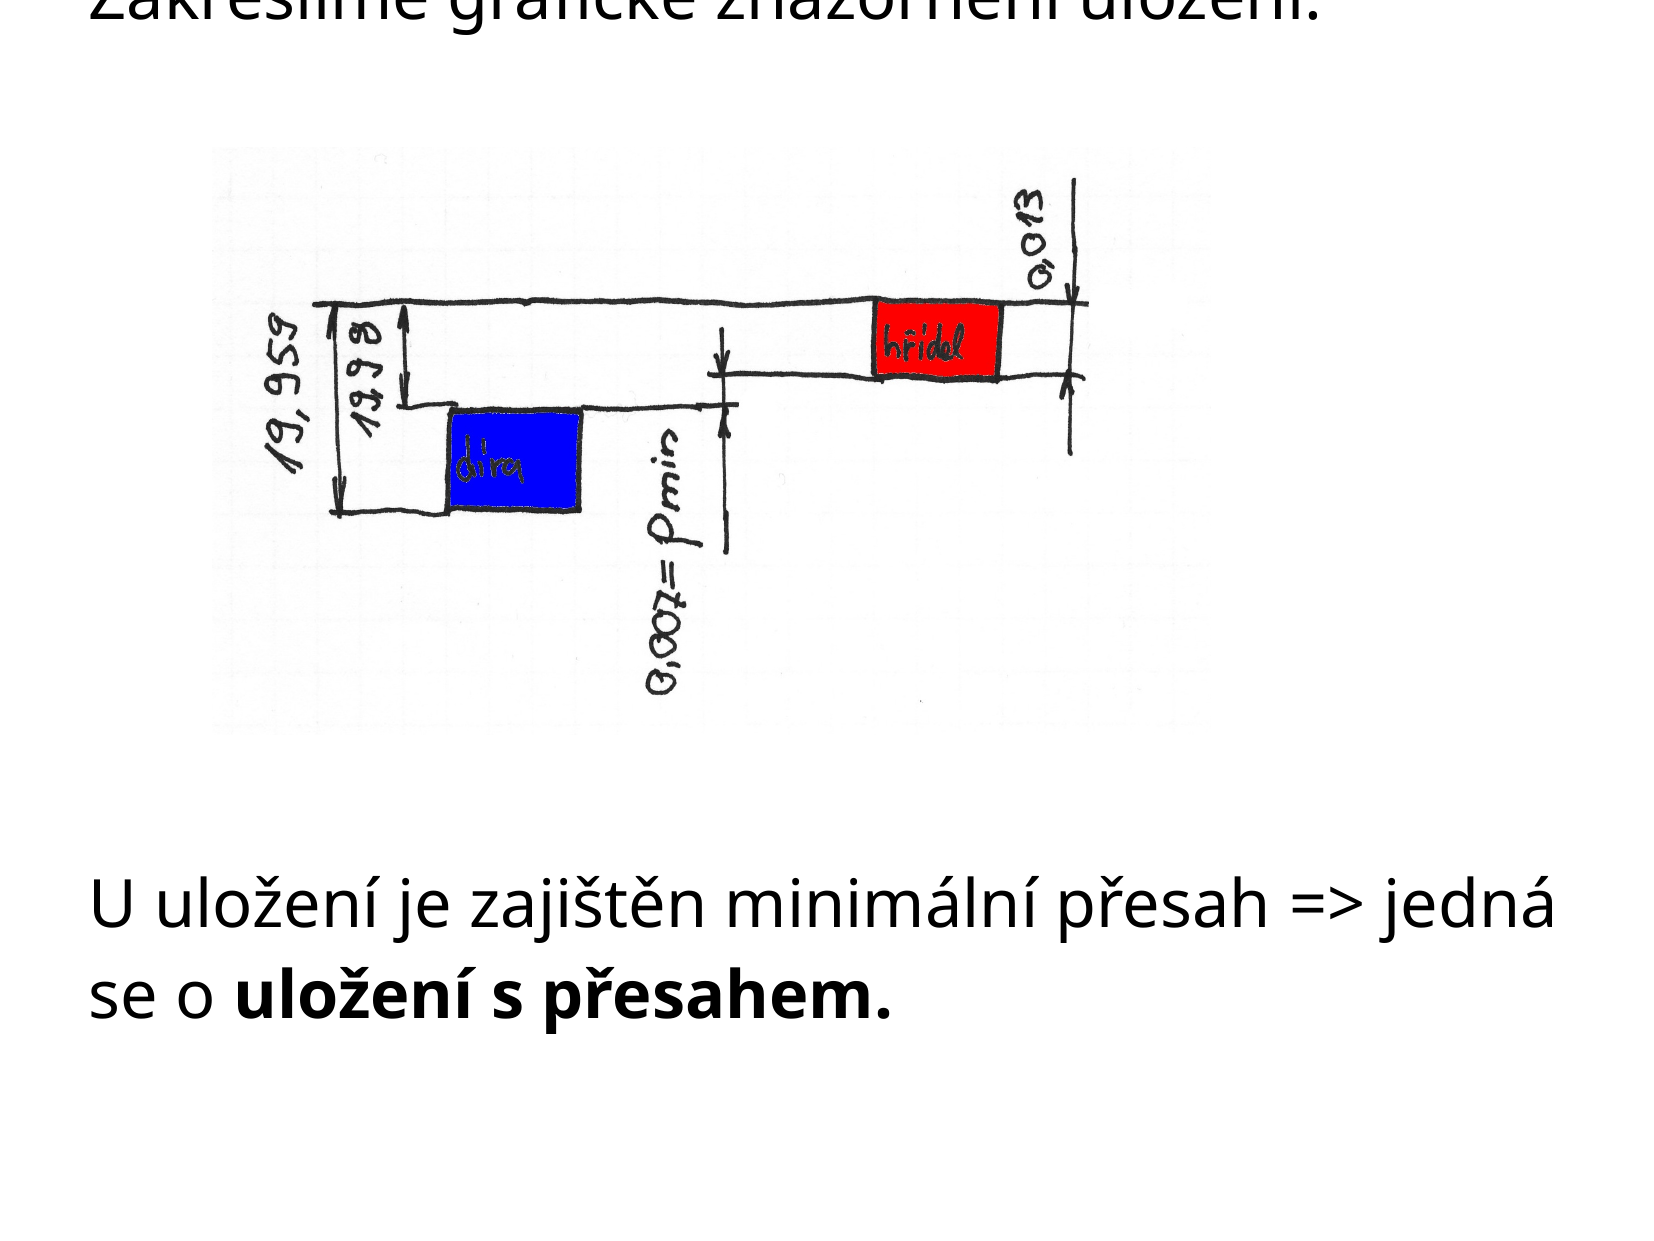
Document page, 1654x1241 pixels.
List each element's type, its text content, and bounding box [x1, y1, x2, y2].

subtitle Zakreslíme grafické znázornění uložení: U uložení je zajištěn minimální přesah => jedná se o uložení s přesahem. [88, 47, 1577, 1211]
picture [212, 147, 1211, 735]
